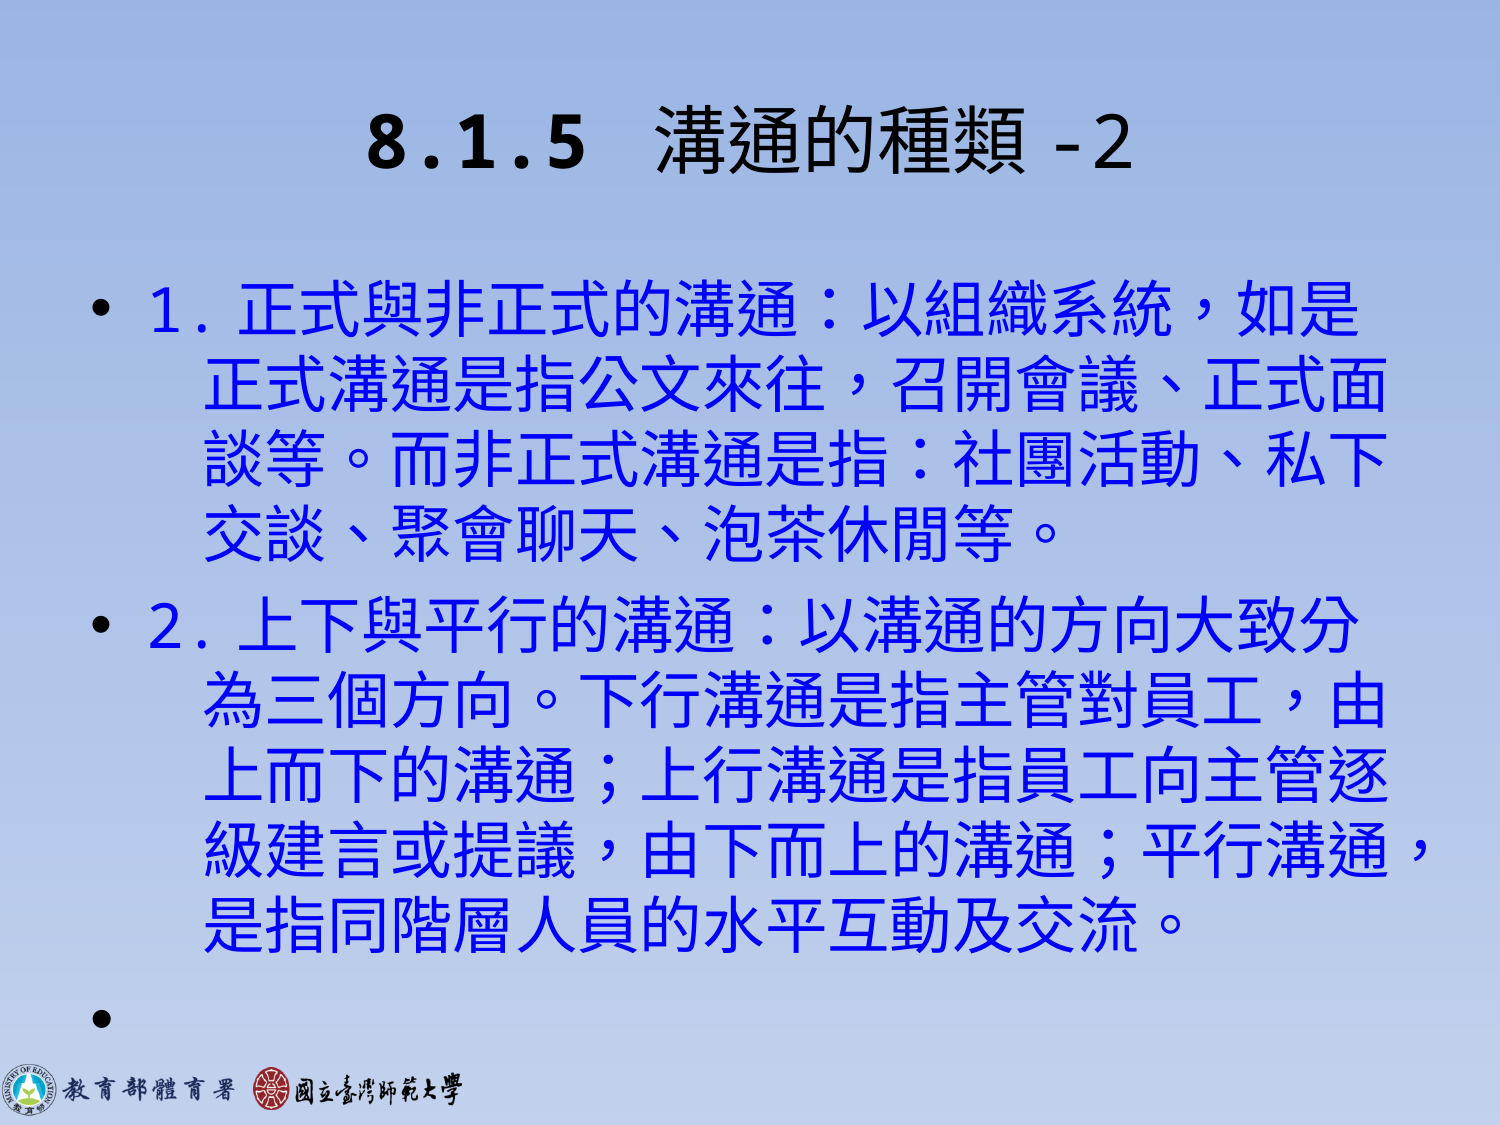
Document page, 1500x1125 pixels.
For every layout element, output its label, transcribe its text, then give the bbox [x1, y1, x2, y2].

list 1.正式與非正式的溝通：以組織系統，如是正式溝通是指公文來往，召開會議、正式面談等。而非正式溝通是指：社團活動、私下交談、聚會聊天、泡茶休閒等。 2.上下與平行的溝通：以溝通的方向大致分為三個方向。下行溝通是指主管對員工，由上而下的溝通；上行溝通是指員工向主管逐級建言或提議，由下而上的溝通；平行溝通，是指同階層人員的水平互動及交流。 [75, 262, 1426, 1005]
title 8.1.5 溝通的種類-2 [75, 45, 1426, 233]
